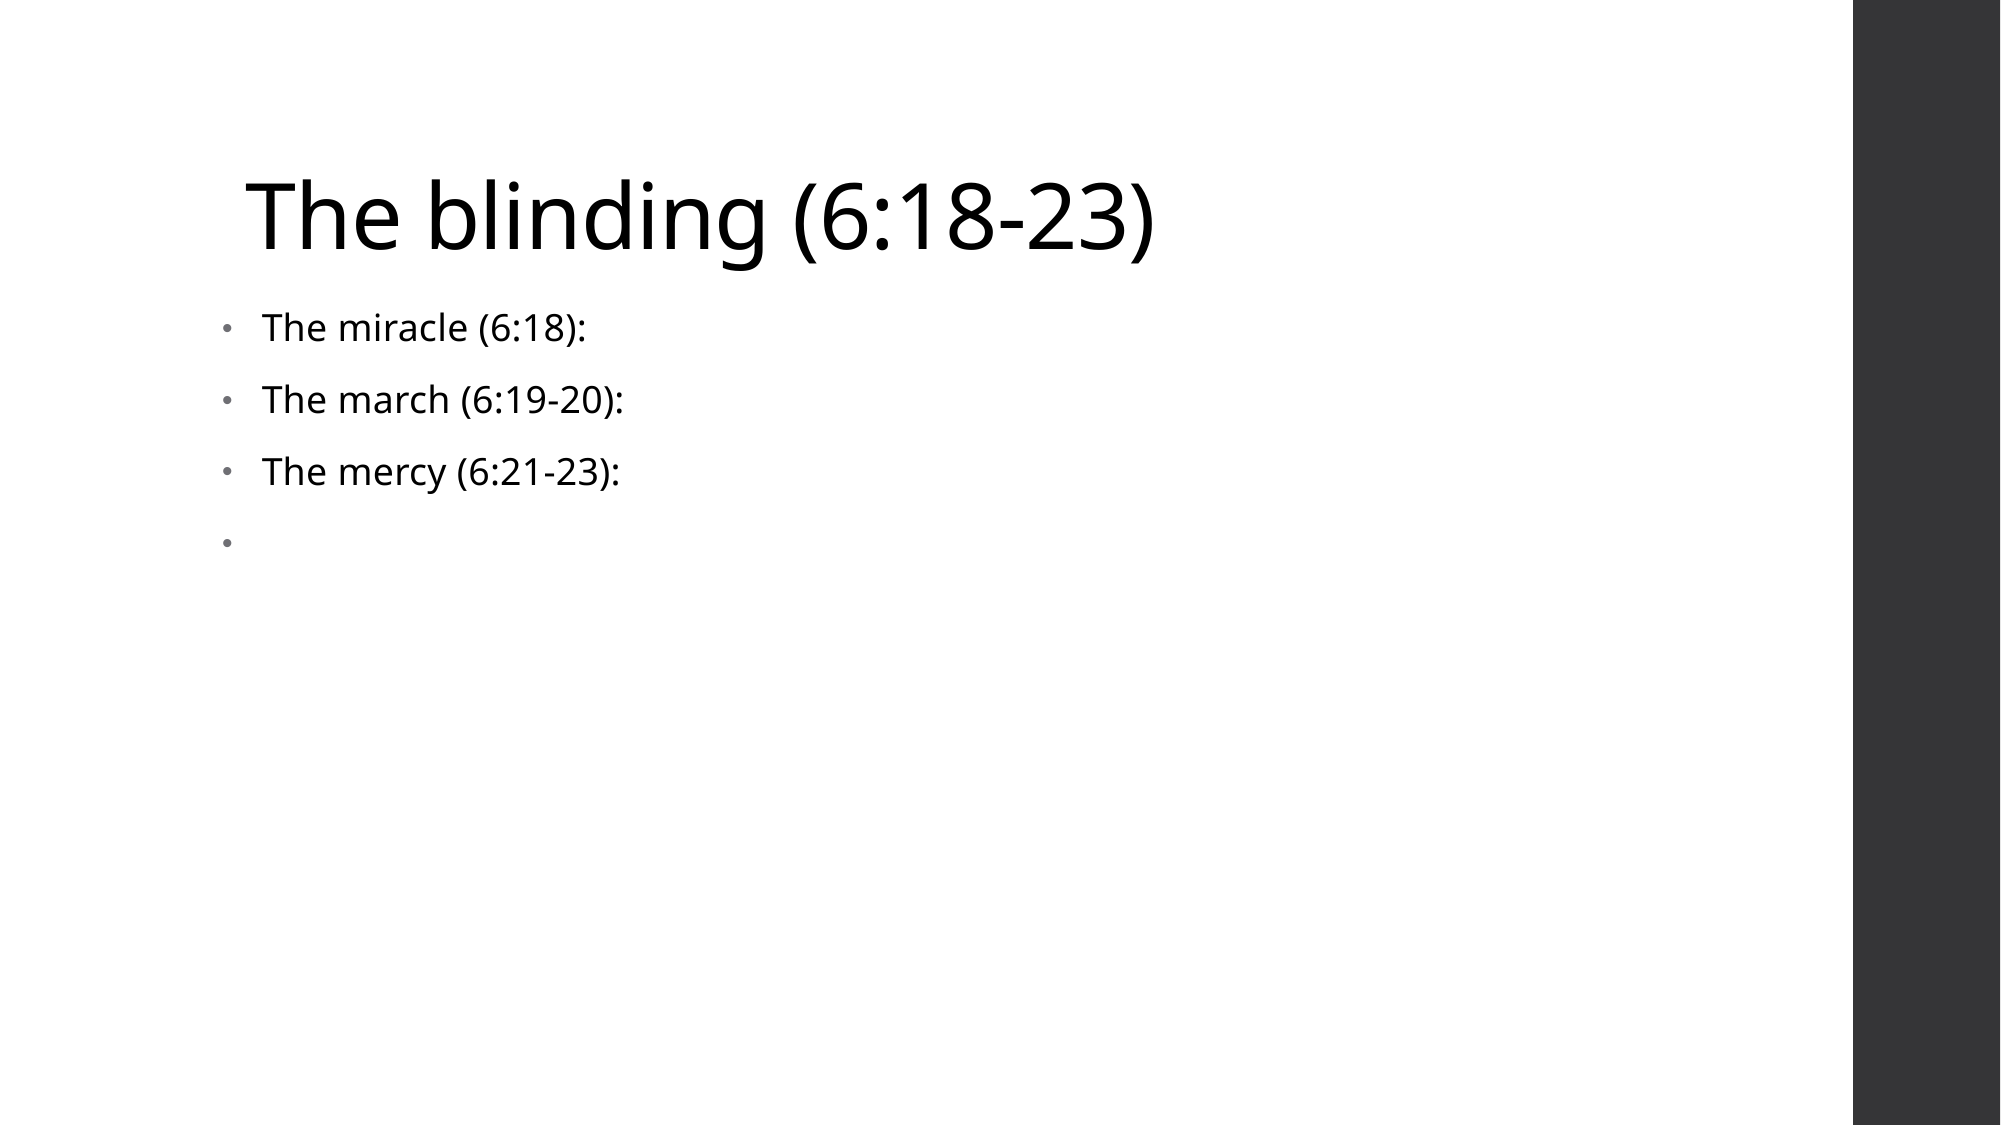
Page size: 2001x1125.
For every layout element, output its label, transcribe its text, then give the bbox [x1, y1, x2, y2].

title The blinding (6:18-23) [206, 60, 1797, 278]
list The miracle (6:18): The march (6:19-20): The mercy (6:21-23): [206, 299, 1617, 1014]
